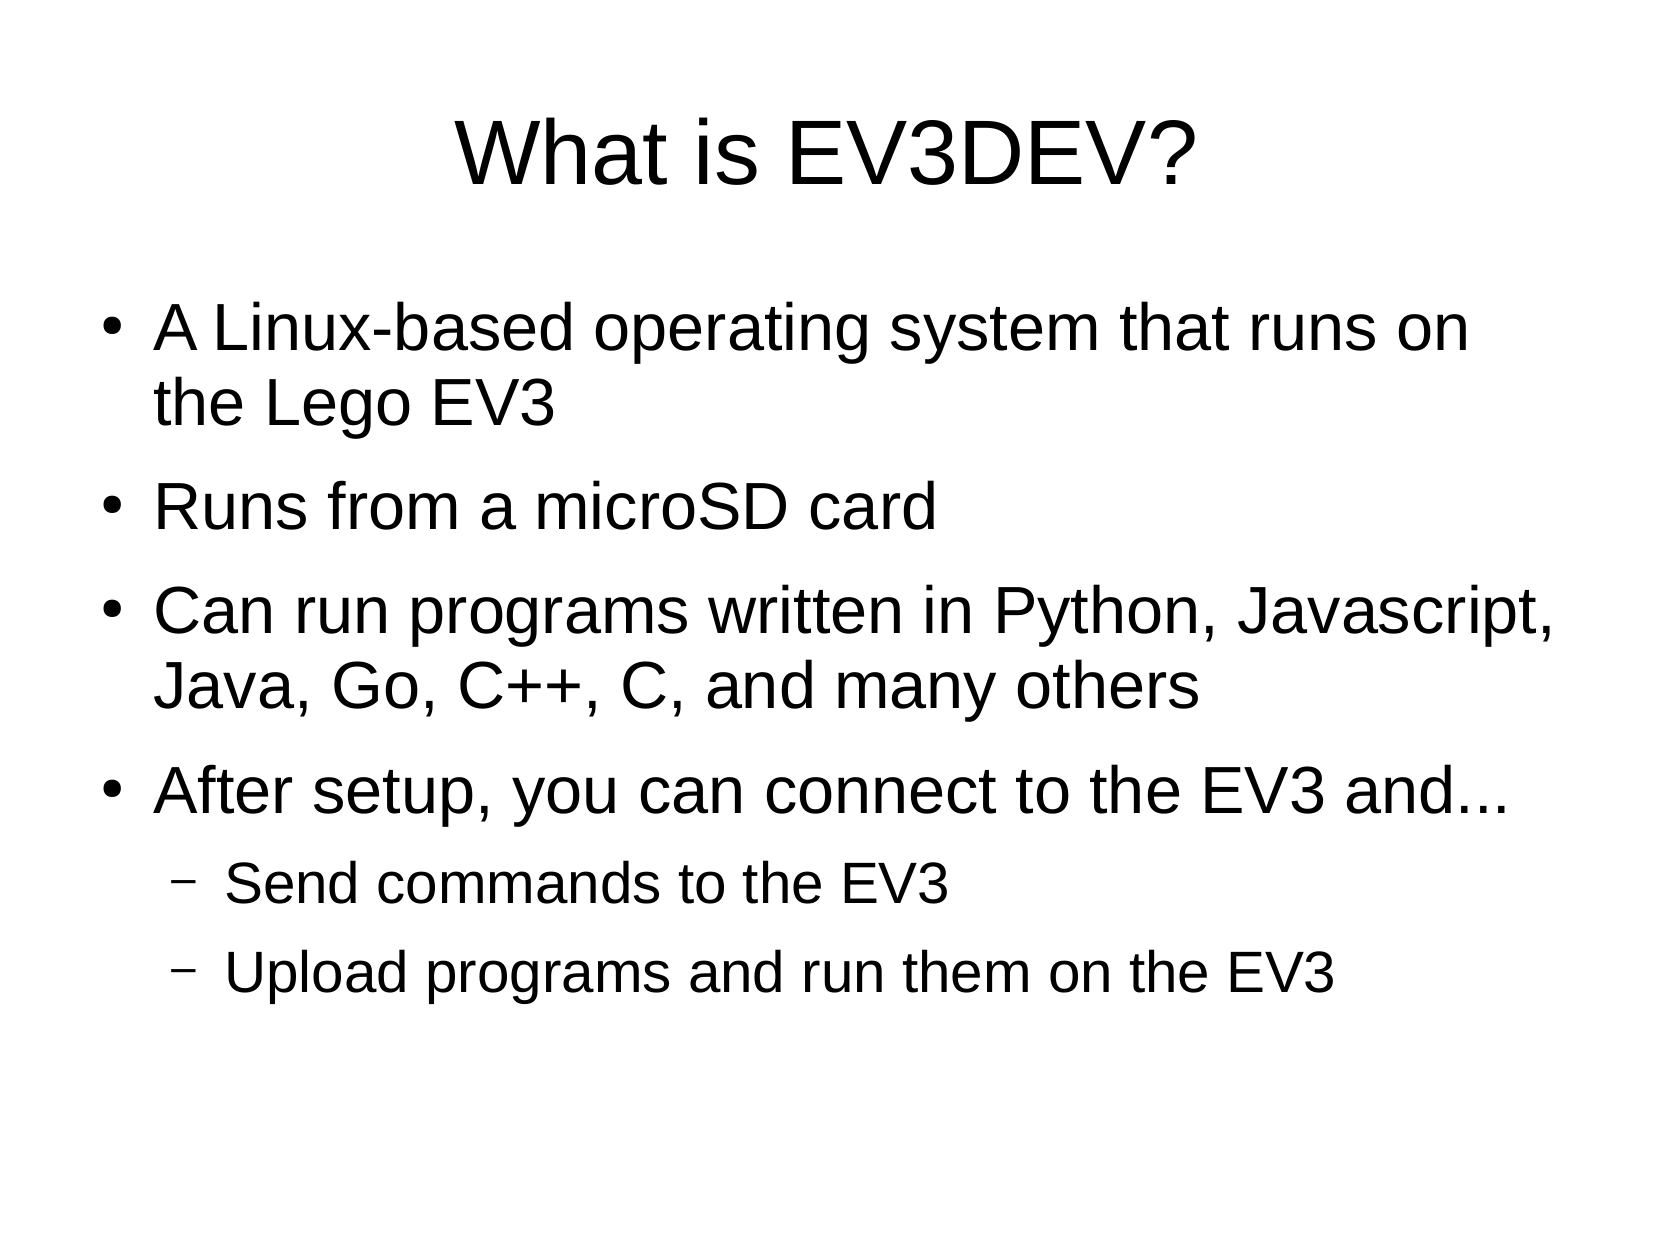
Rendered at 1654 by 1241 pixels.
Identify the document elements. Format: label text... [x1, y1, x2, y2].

title What is EV3DEV? [82, 49, 1571, 257]
list A Linux-based operating system that runs on the Lego EV3 Runs from a microSD card Can run programs written in Python, Javascript, Java, Go, C++, C, and many others After setup, you can connect to the EV3 and... Send commands to the EV3 Upload programs and run them on the EV3 [82, 290, 1571, 1010]
